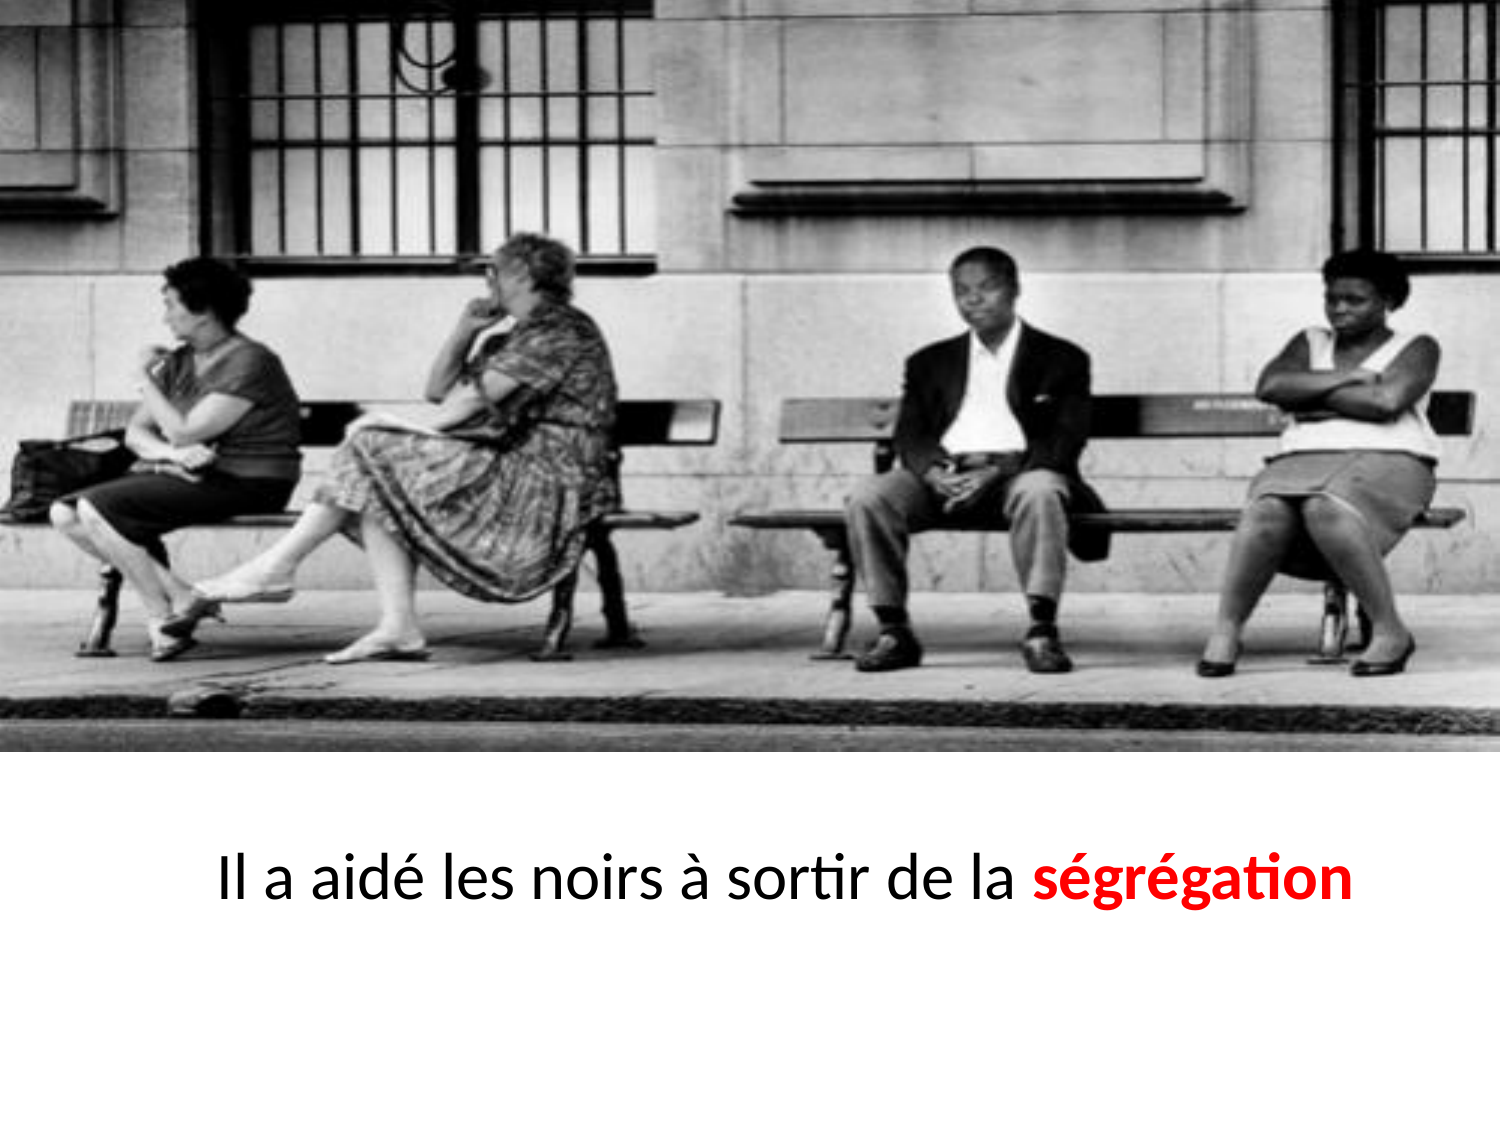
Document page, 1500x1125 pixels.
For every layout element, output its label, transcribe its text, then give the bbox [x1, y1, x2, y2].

list Il a aidé les noirs à sortir de la ségrégation [159, 752, 1412, 1048]
picture [0, 0, 1500, 752]
